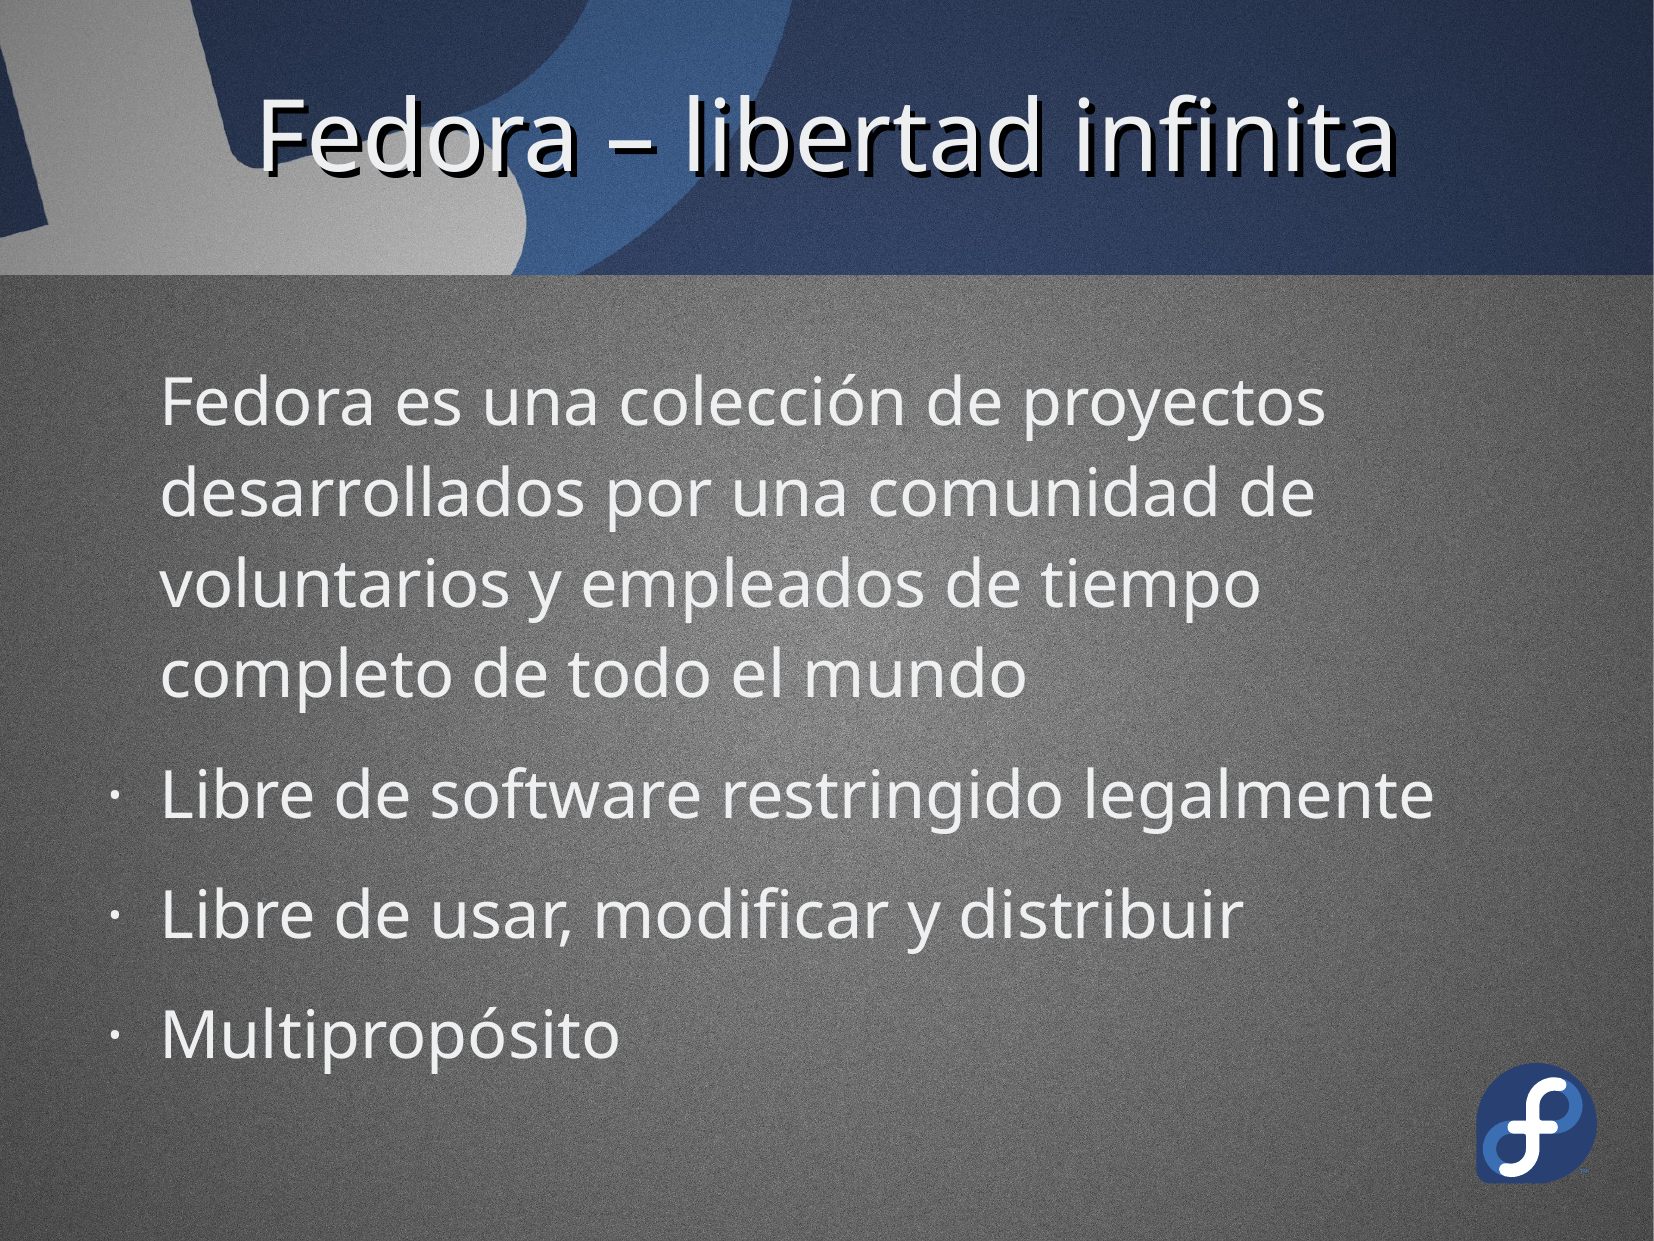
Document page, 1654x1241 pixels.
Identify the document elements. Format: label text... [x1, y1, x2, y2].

picture [0, 0, 1654, 1241]
title Fedora – libertad infinita [88, 29, 1565, 237]
list Fedora es una colección de proyectos desarrollados por una comunidad de voluntarios y empleados de tiempo completo de todo el mundo Libre de software restringido legalmente Libre de usar, modificar y distribuir Multipropósito [88, 354, 1565, 1091]
